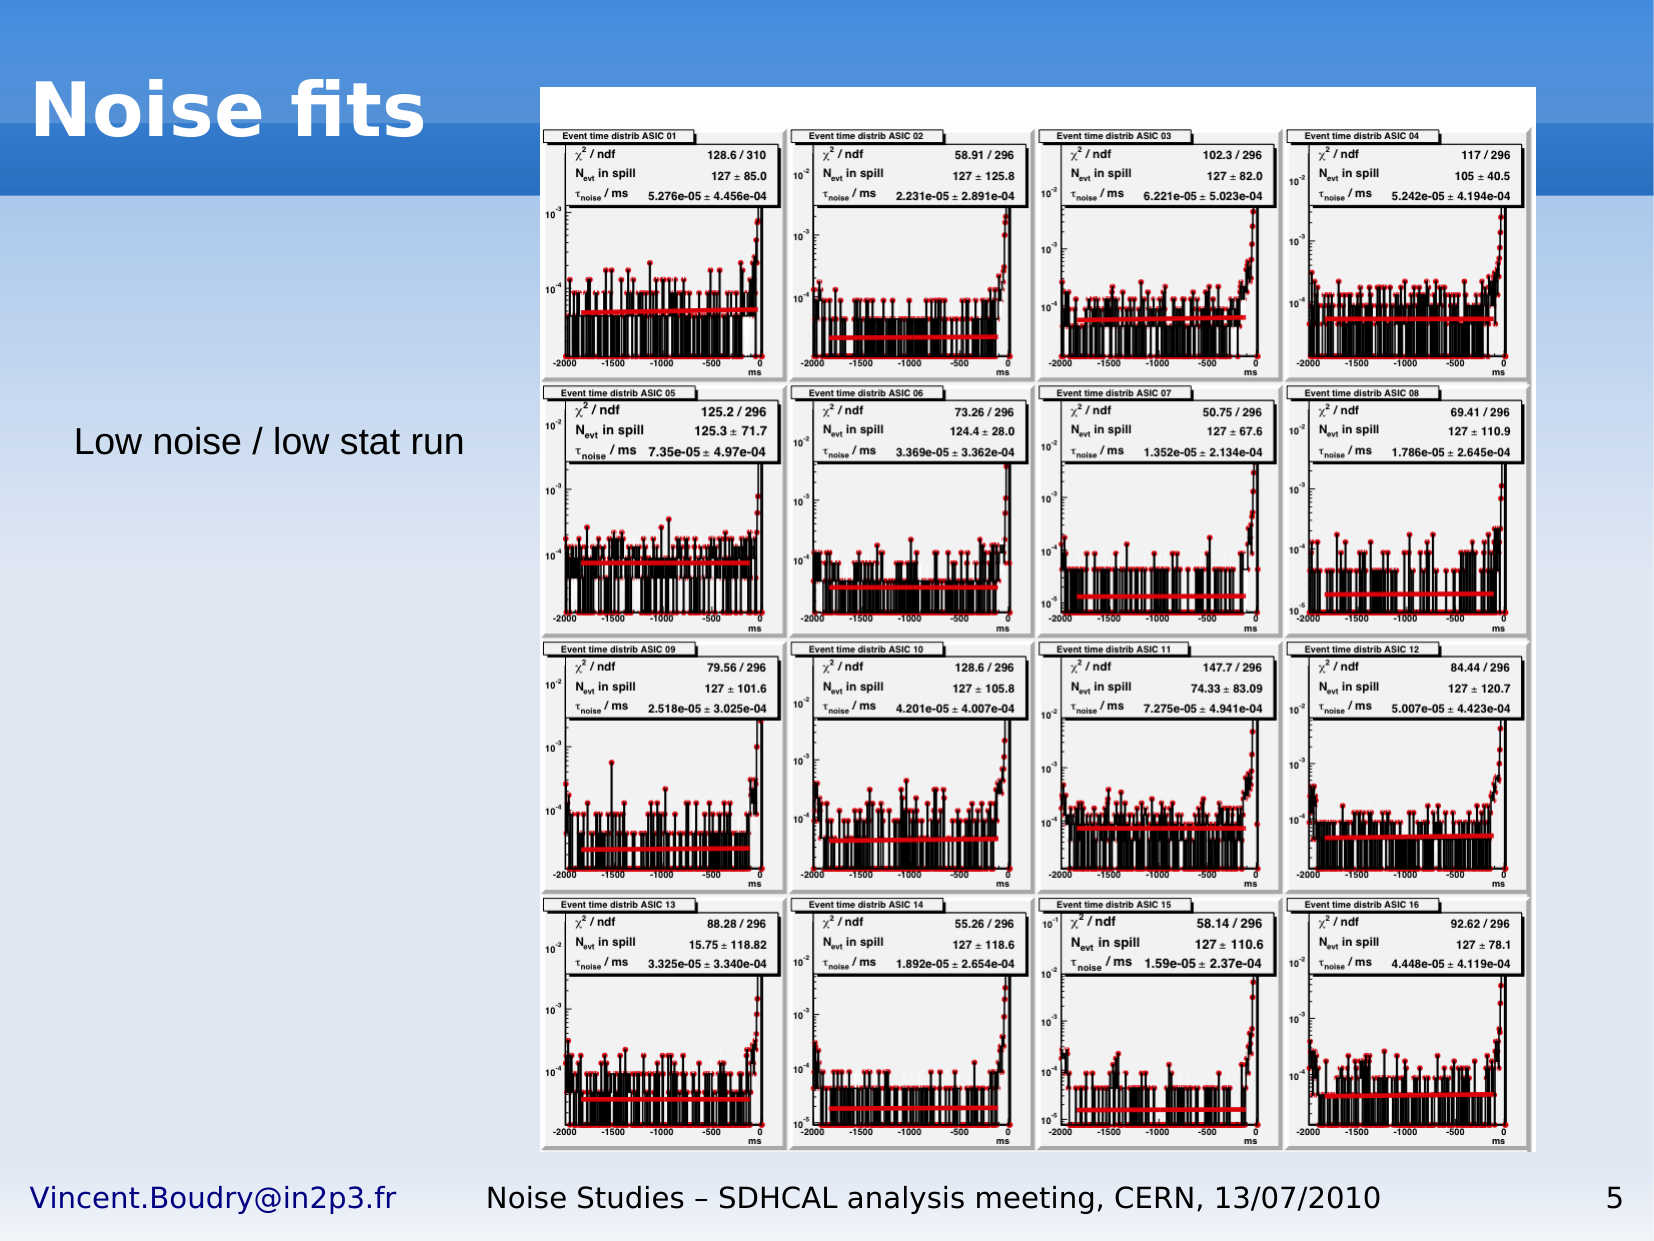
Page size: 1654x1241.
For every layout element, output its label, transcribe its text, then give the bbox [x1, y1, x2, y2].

text_box Low noise / low stat run [59, 413, 481, 471]
title Noise fits [29, 14, 1654, 207]
picture [0, 0, 1654, 1241]
